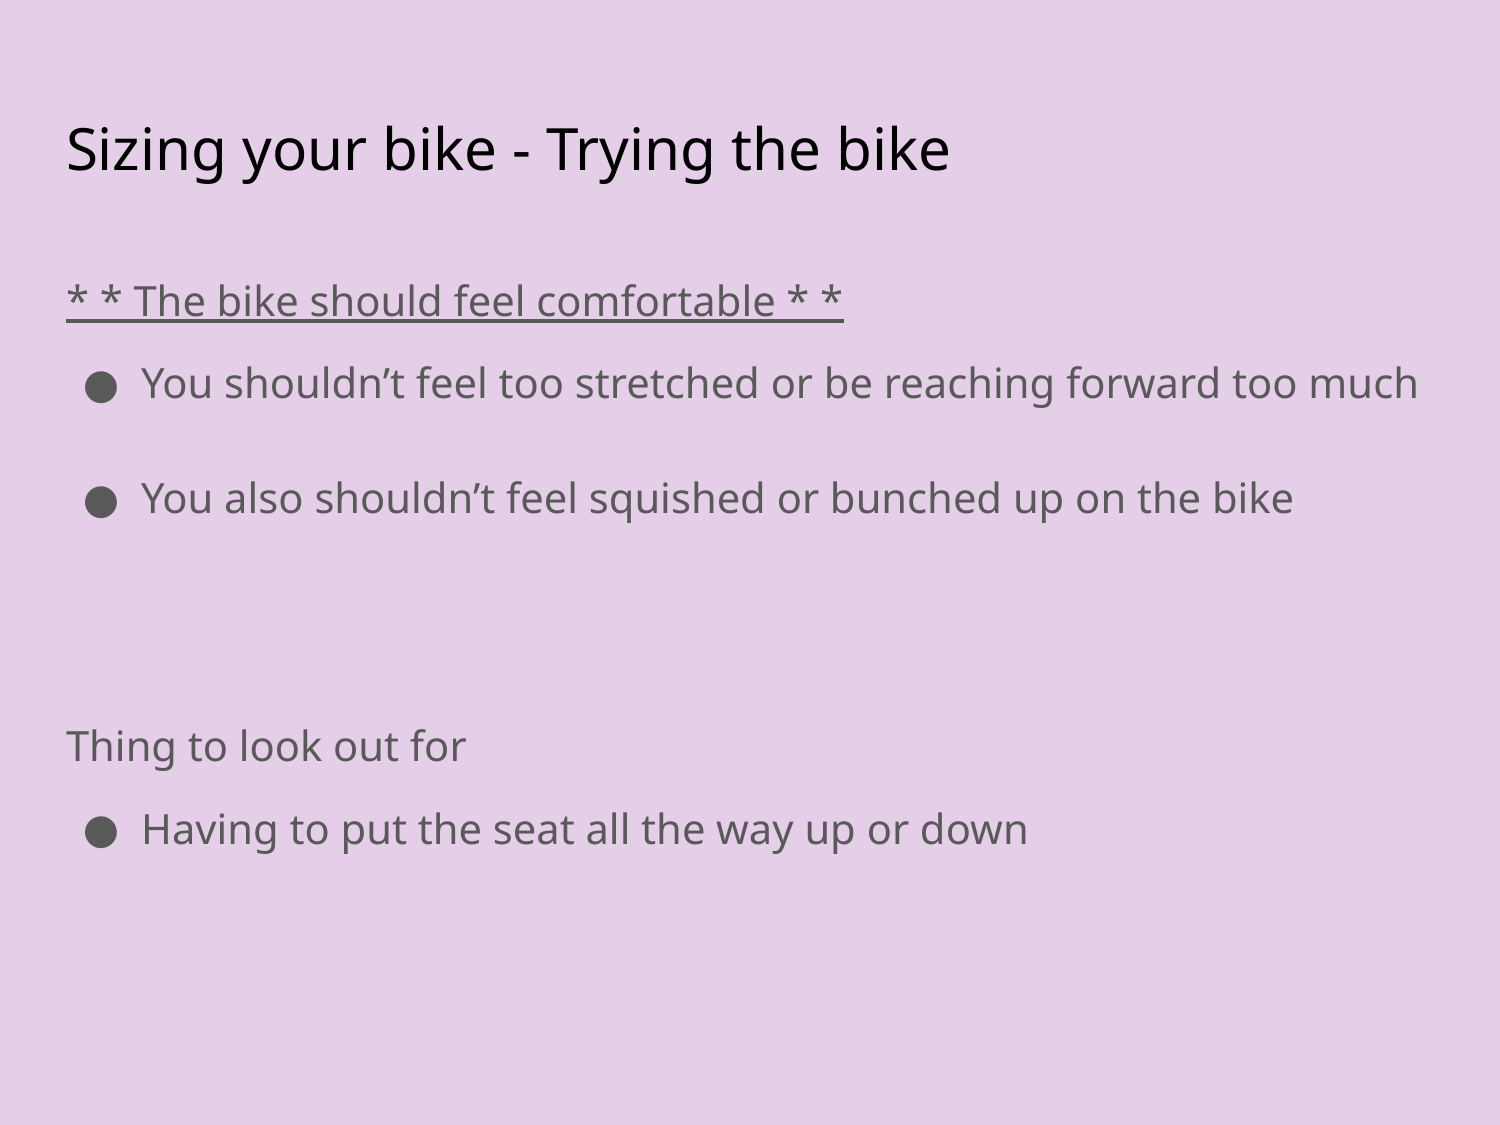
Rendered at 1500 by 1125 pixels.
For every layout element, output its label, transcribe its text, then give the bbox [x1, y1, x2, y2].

list * * The bike should feel comfortable * * You shouldn’t feel too stretched or be reaching forward too much You also shouldn’t feel squished or bunched up on the bike Thing to look out for Having to put the seat all the way up or down [51, 252, 1449, 1000]
title Sizing your bike - Trying the bike [51, 97, 1449, 223]
